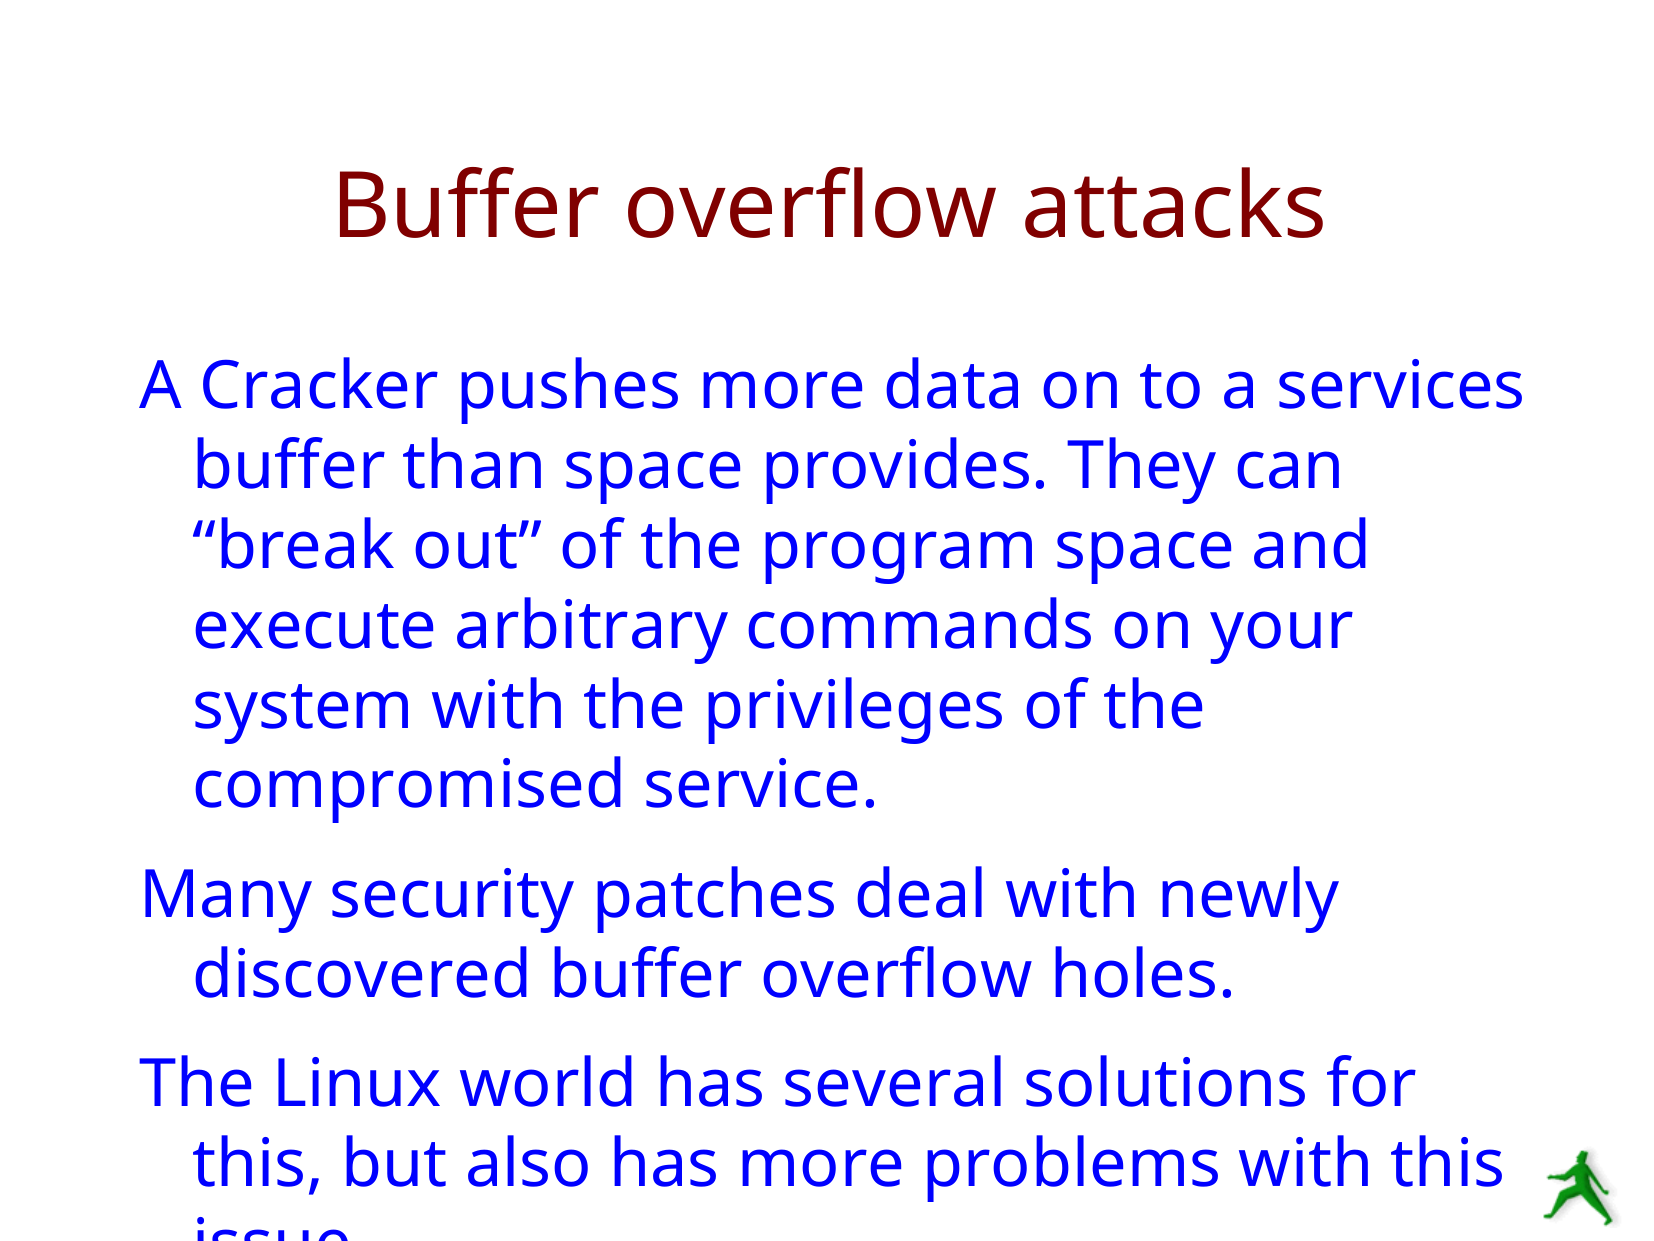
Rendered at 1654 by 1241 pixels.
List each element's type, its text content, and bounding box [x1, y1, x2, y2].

title Buffer overflow attacks [87, 97, 1572, 316]
picture [1541, 1135, 1633, 1228]
list A Cracker pushes more data on to a services buffer than space provides. They can “break out” of the program space and execute arbitrary commands on your system with the privileges of the compromised service. Many security patches deal with newly discovered buffer overflow holes. The Linux world has several solutions for this, but also has more problems with this issue. [121, 344, 1560, 1207]
